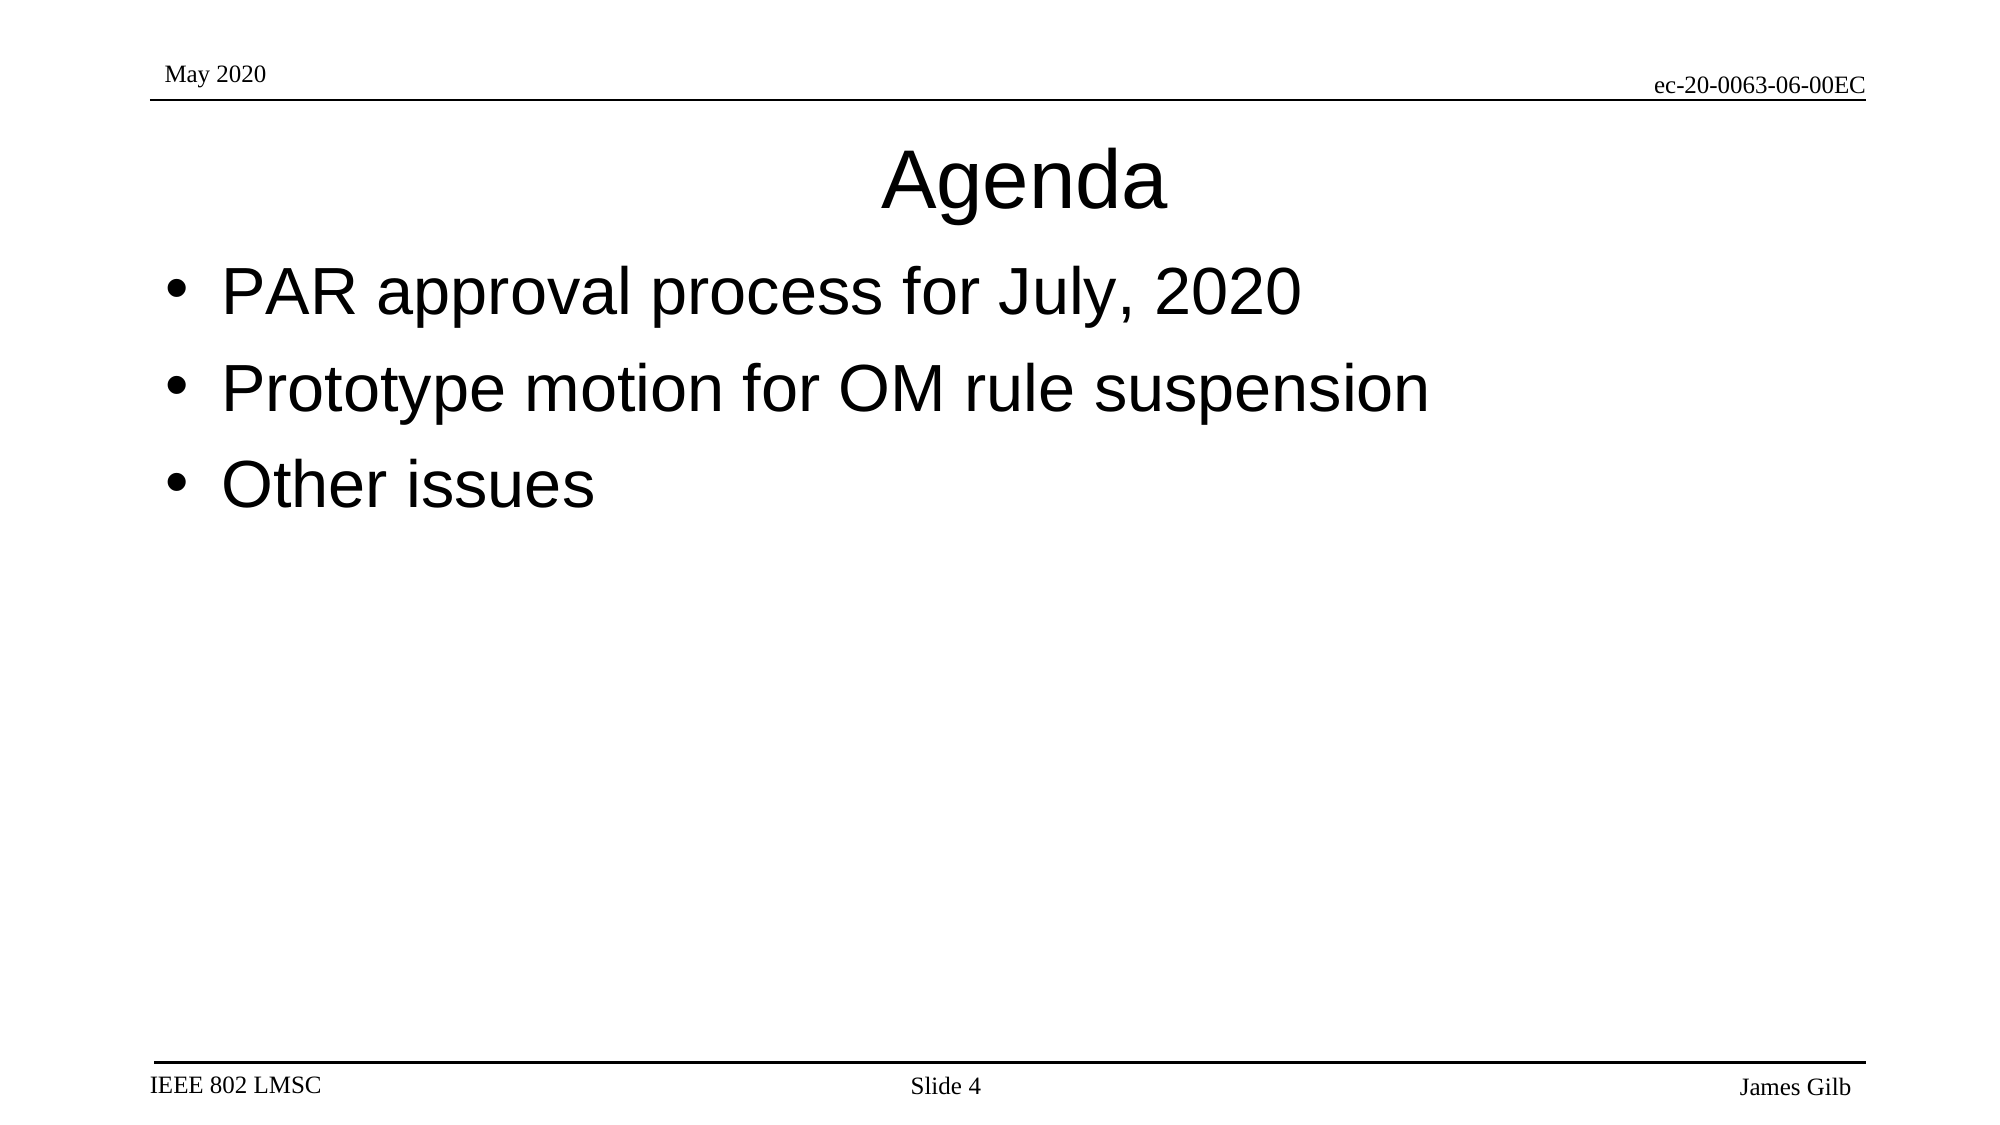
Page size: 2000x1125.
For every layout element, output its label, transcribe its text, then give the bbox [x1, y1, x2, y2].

title Agenda [149, 112, 1900, 238]
list PAR approval process for July, 2020 Prototype motion for OM rule suspension Other issues [149, 239, 1900, 1051]
